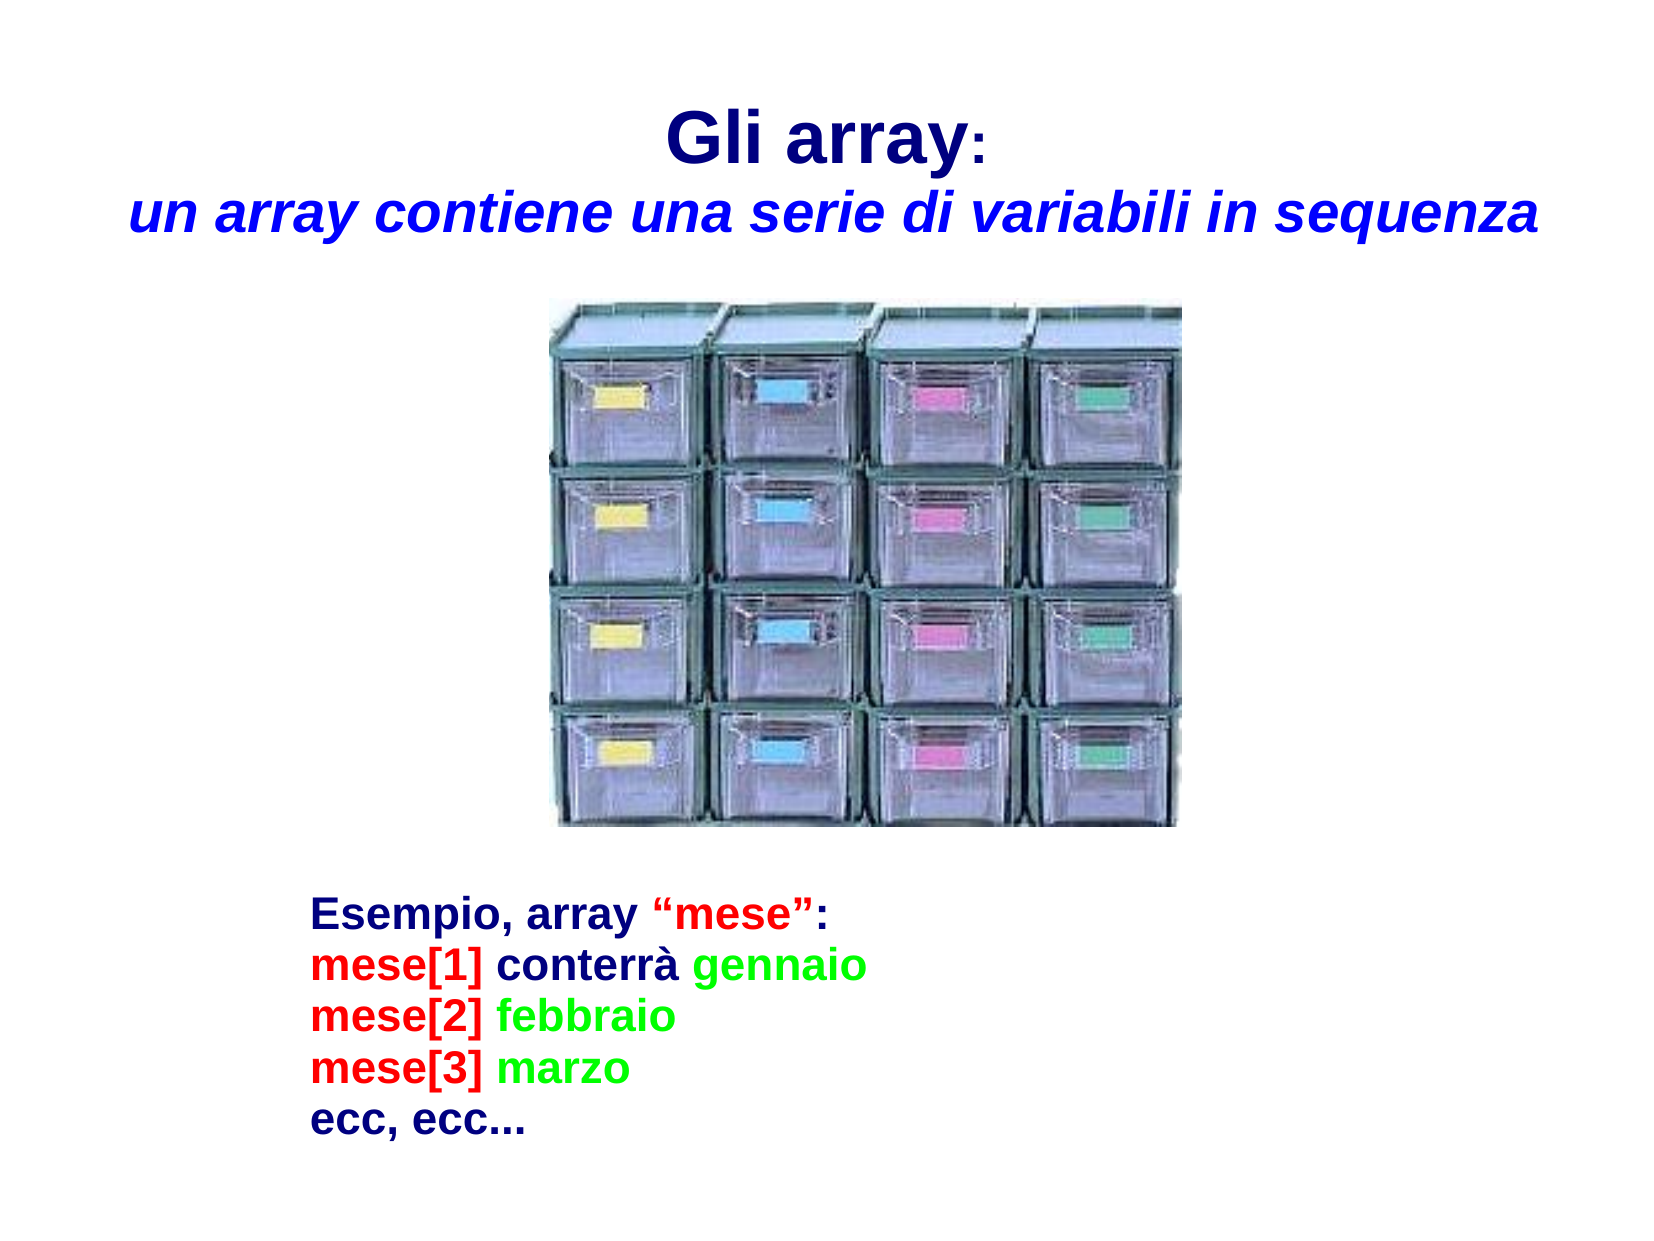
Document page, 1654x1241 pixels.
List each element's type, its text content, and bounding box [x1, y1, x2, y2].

text_box Esempio, array “mese”: mese[1] conterrà gennaio mese[2] febbraio mese[3] marzo ecc, ecc... [295, 880, 1447, 1152]
picture [549, 298, 1182, 827]
text_box Gli array: un array contiene una serie di variabili in sequenza [29, 88, 1625, 253]
